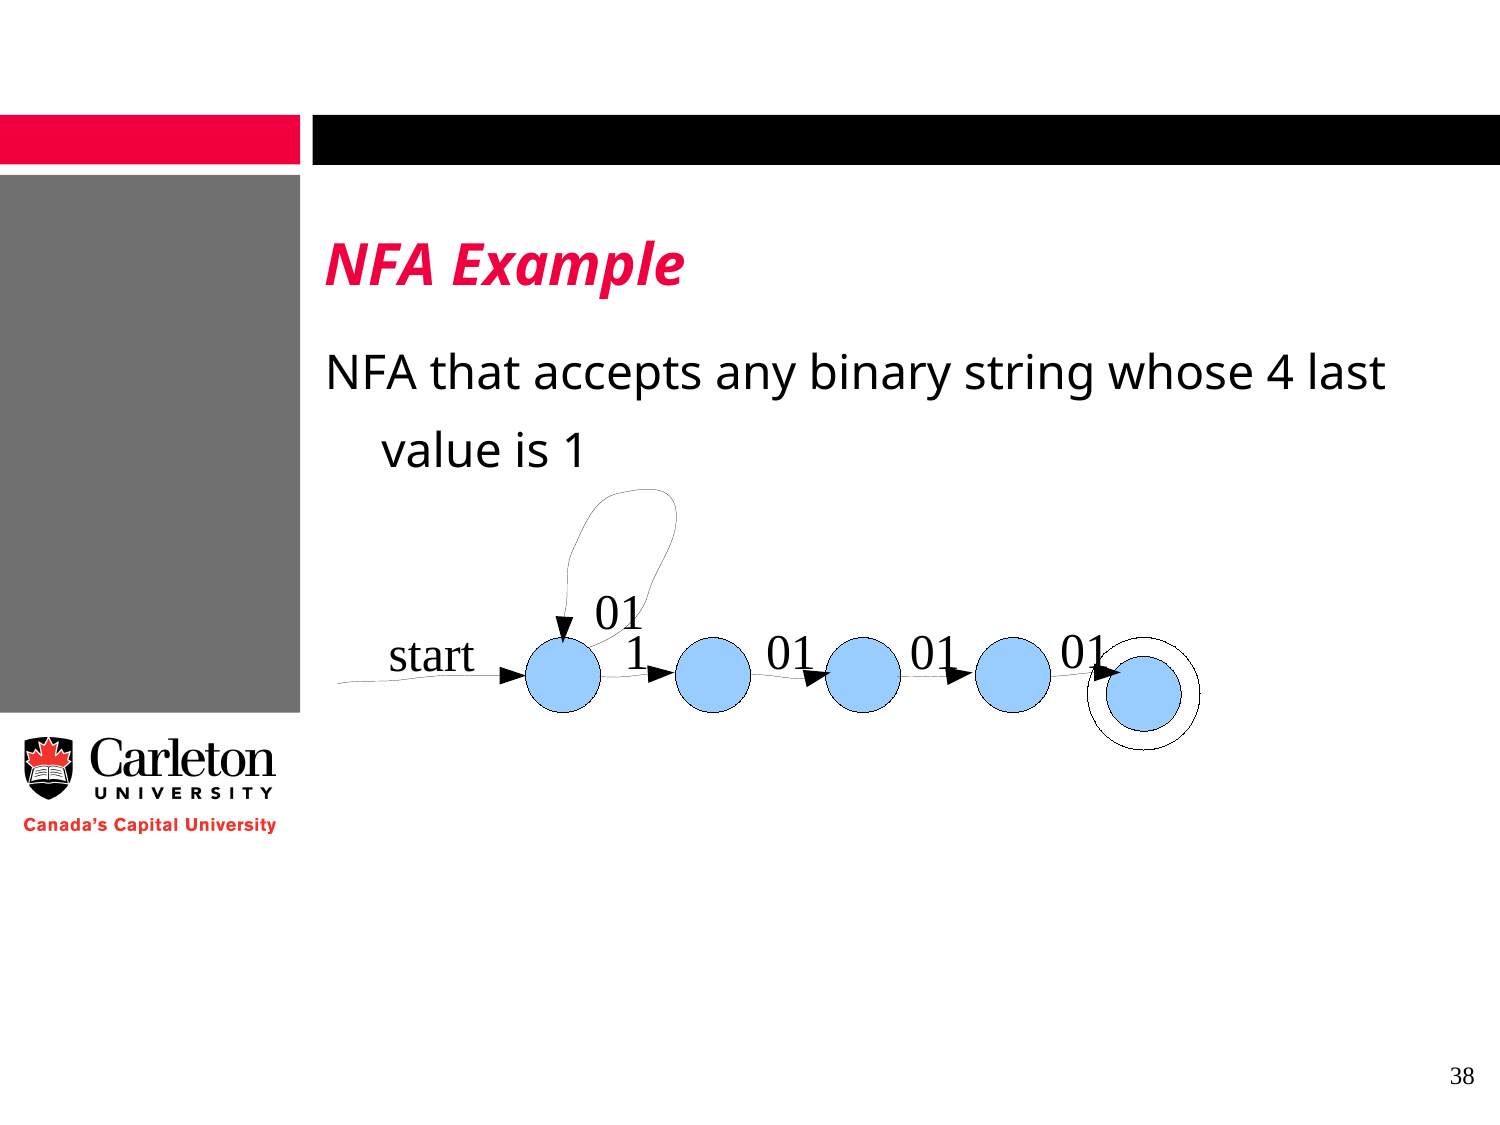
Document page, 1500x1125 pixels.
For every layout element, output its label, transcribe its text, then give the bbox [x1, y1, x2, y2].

text_box [675, 637, 751, 713]
text_box [975, 637, 1051, 713]
title NFA Example [324, 194, 1450, 324]
text_box [1106, 656, 1182, 732]
picture [24, 737, 276, 834]
text_box [525, 637, 601, 713]
text_box [825, 637, 901, 713]
list NFA that accepts any binary string whose 4 last value is 1 [324, 324, 1450, 1036]
